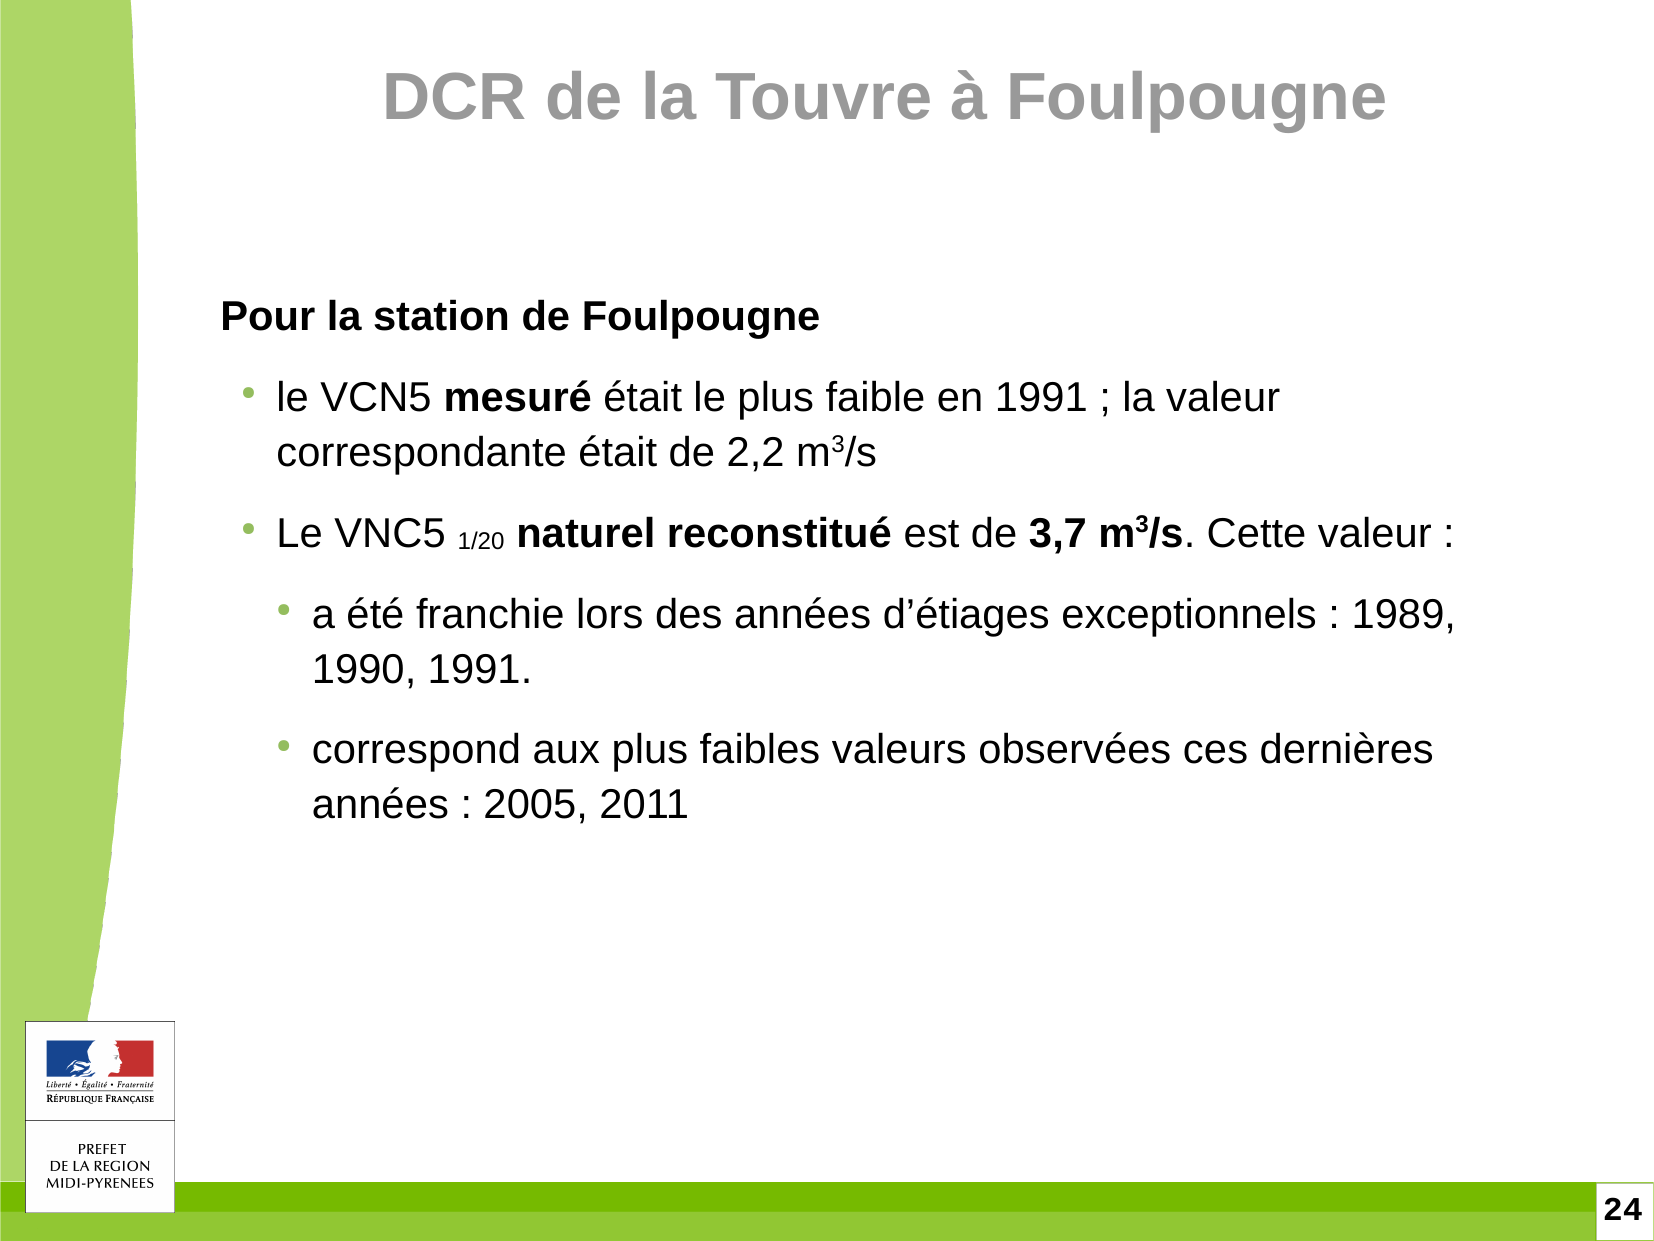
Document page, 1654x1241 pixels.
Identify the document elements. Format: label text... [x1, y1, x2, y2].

picture [0, 0, 1654, 1241]
title DCR de la Touvre à Foulpougne [178, 0, 1592, 193]
text_box Pour la station de Foulpougne le VCN5 mesuré était le plus faible en 1991 ; la valeur correspondante était de 2,2 m3/s Le VNC5 1/20 naturel reconstitué est de 3,7 m3/s. Cette valeur : a été franchie lors des années d’étiages exceptionnels : 1989, 1990, 1991. correspond aux plus faibles valeurs observées ces dernières années : 2005, 2011 [190, 199, 1524, 917]
